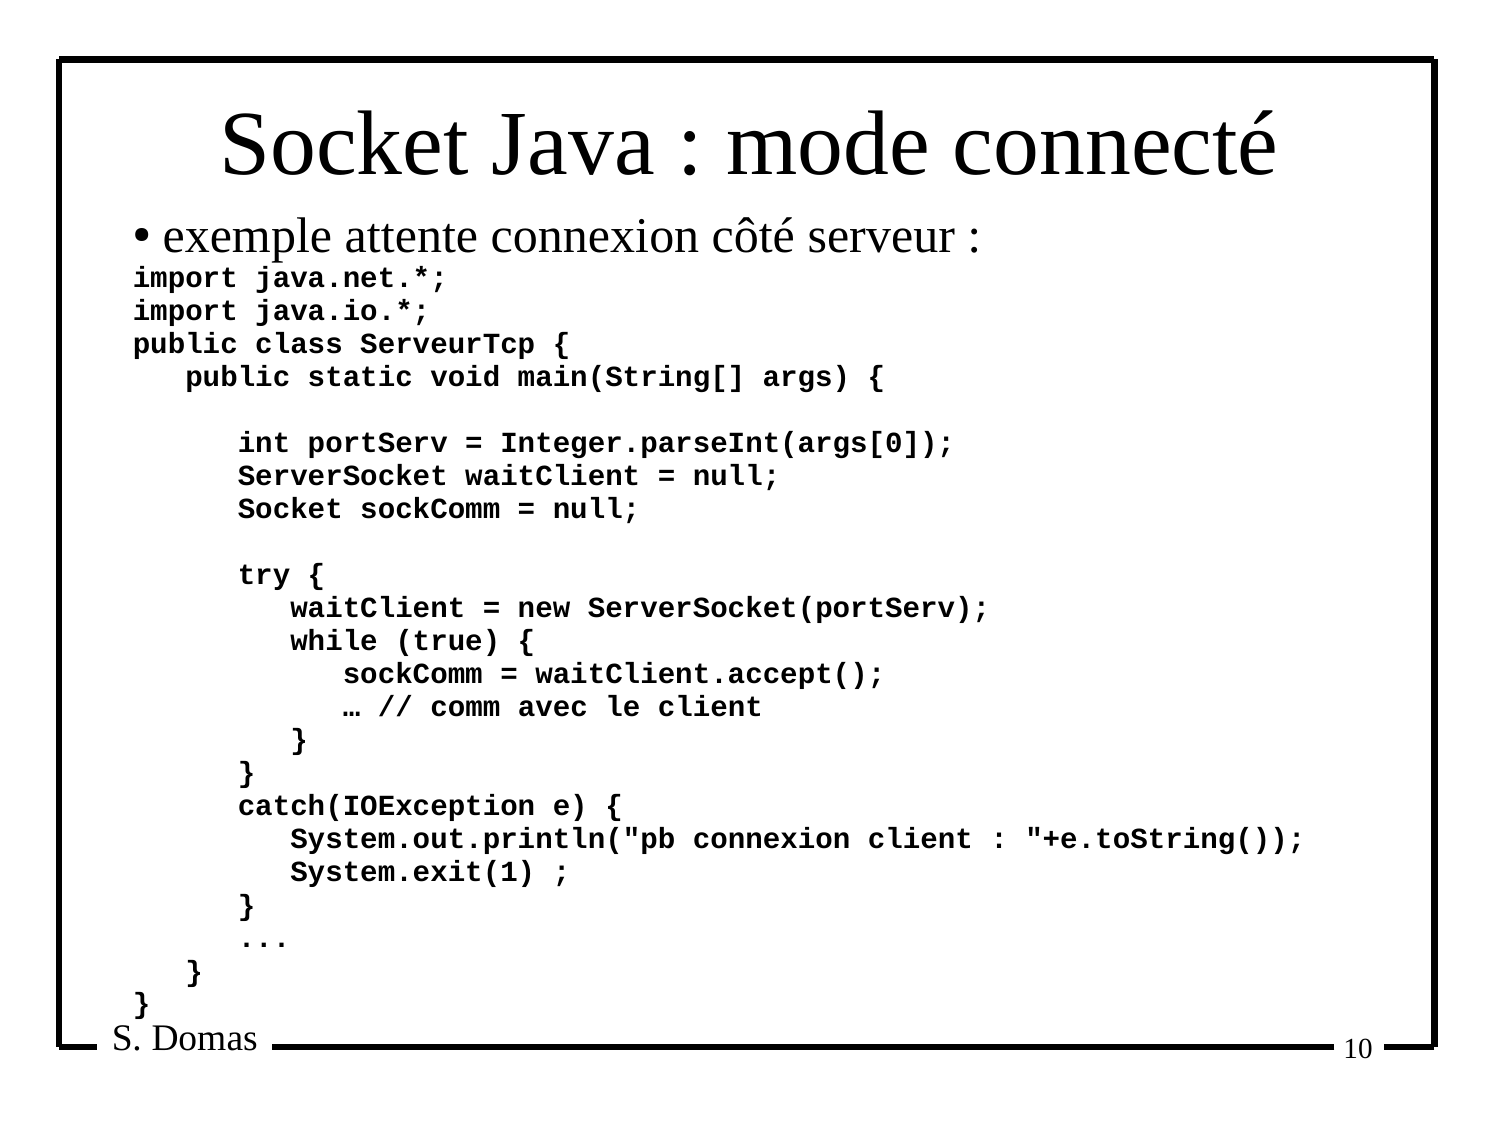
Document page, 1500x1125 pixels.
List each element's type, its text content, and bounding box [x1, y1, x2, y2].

text_box S. Domas [97, 1009, 273, 1067]
text_box exemple attente connexion côté serveur : import java.net.*; import java.io.*; public class ServeurTcp { public static void main(String[] args) { int portServ = Integer.parseInt(args[0]); ServerSocket waitClient = null; Socket sockComm = null; try { waitClient = new ServerSocket(portServ); while (true) { sockComm = waitClient.accept(); … // comm avec le client } } catch(IOException e) { System.out.println("pb connexion client : "+e.toString()); System.exit(1) ; } ... } } [118, 238, 1388, 1034]
title Socket Java : mode connecté [112, 49, 1388, 238]
